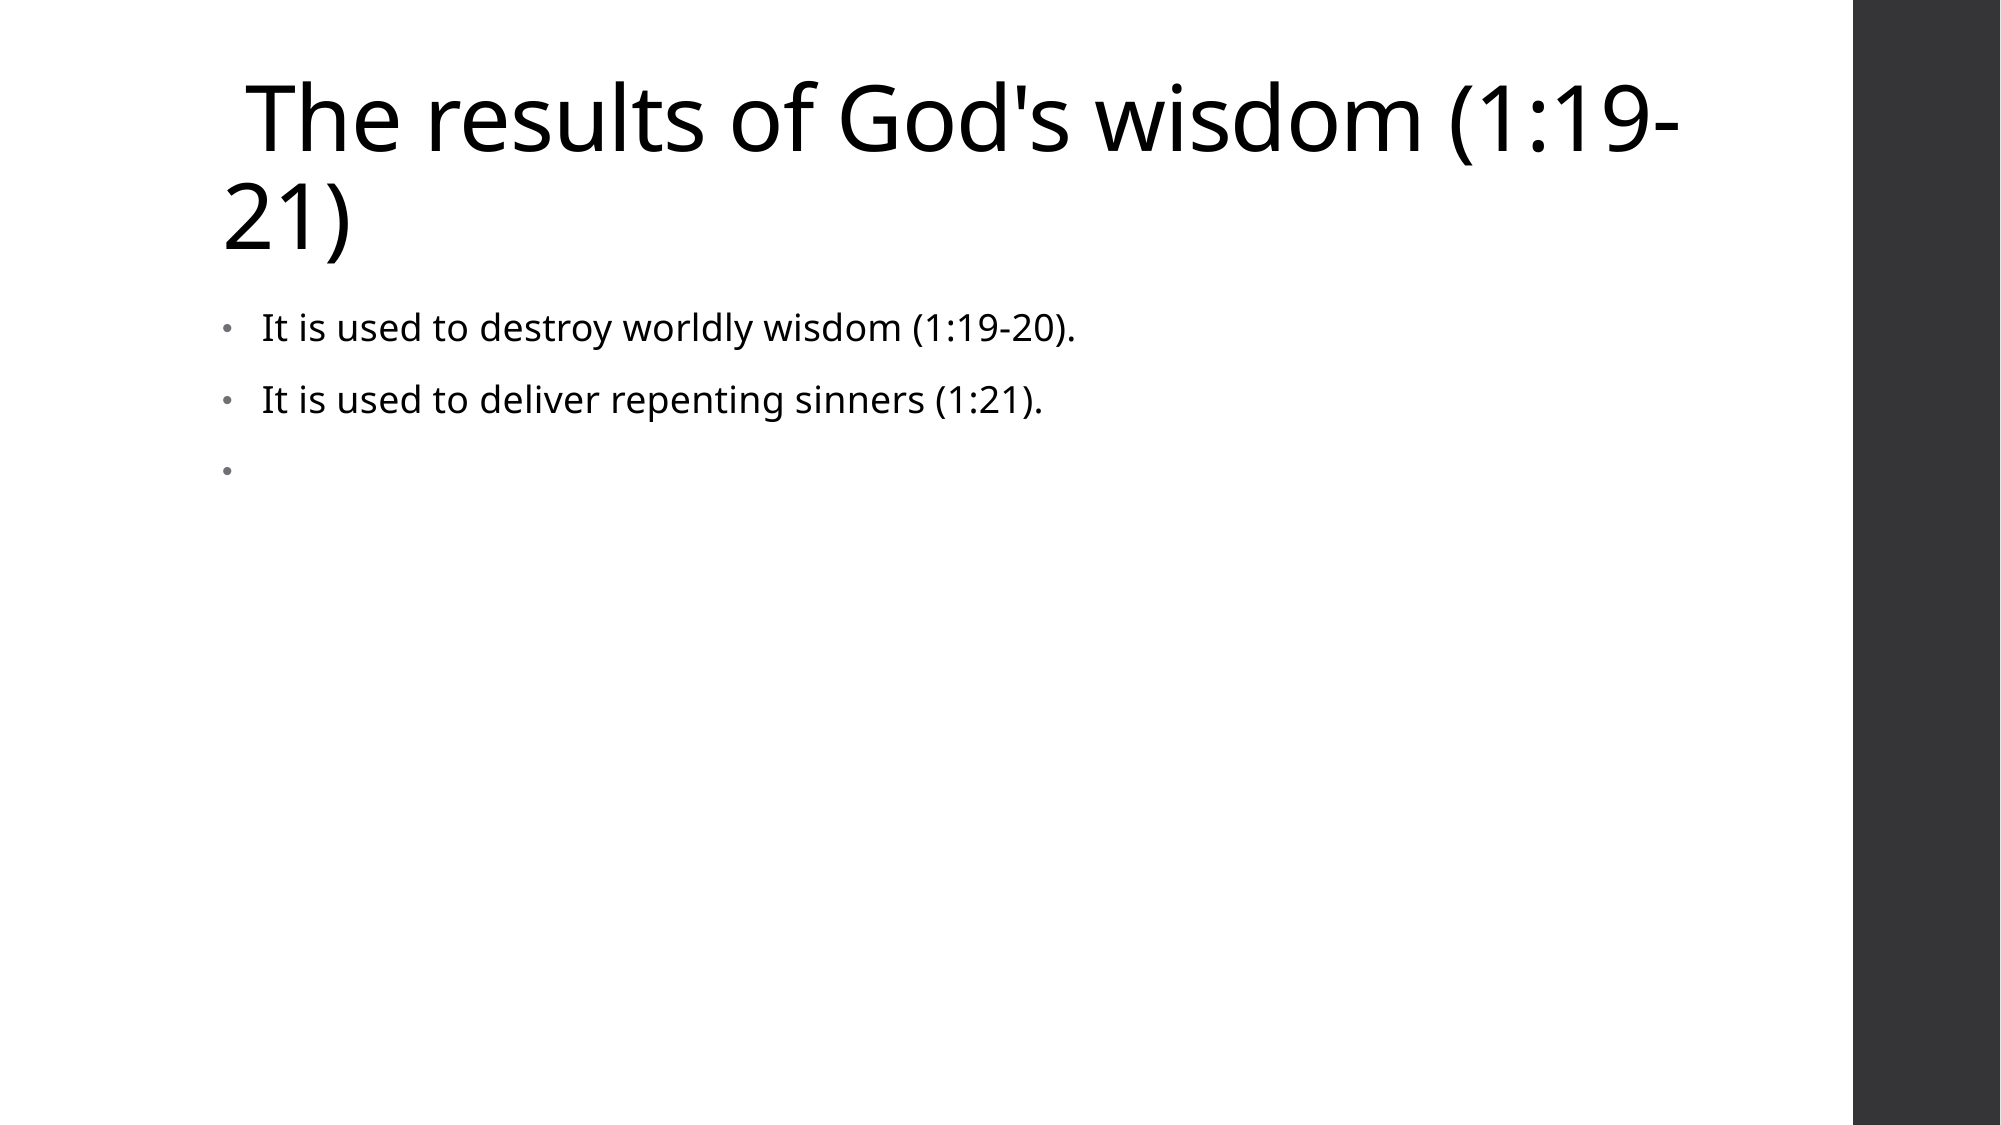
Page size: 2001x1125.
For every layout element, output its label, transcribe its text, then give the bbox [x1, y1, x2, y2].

title The results of God's wisdom (1:19-21) [206, 60, 1797, 278]
list It is used to destroy worldly wisdom (1:19-20). It is used to deliver repenting sinners (1:21). [206, 299, 1617, 1014]
